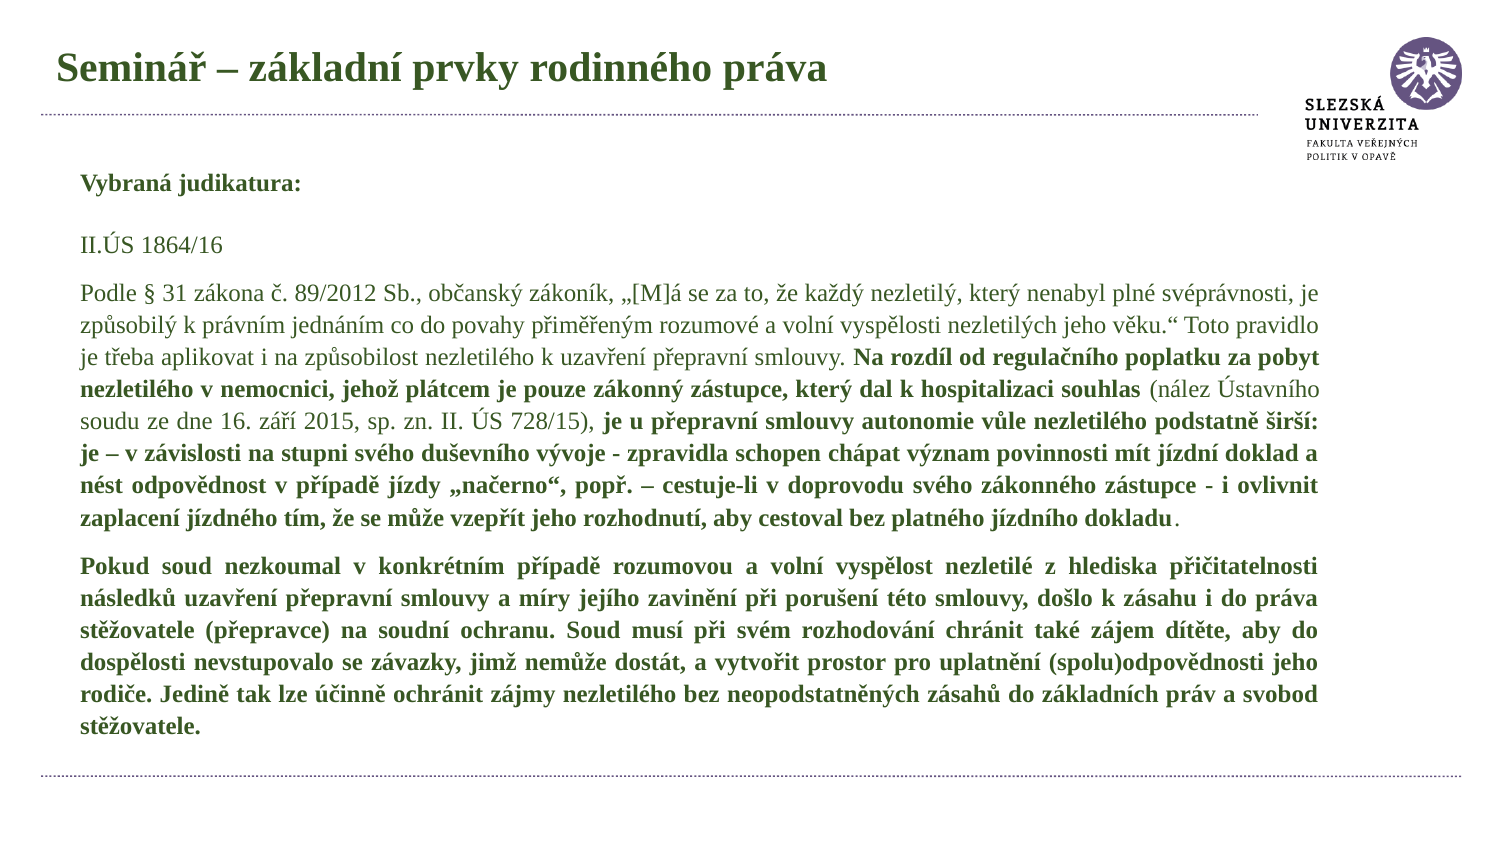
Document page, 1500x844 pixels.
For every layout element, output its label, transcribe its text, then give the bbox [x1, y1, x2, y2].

text_box Vybraná judikatura: II.ÚS 1864/16 Podle § 31 zákona č. 89/2012 Sb., občanský zákoník, „[M]á se za to, že každý nezletilý, který nenabyl plné svéprávnosti, je způsobilý k právním jednáním co do povahy přiměřeným rozumové a volní vyspělosti nezletilých jeho věku.“ Toto pravidlo je třeba aplikovat i na způsobilost nezletilého k uzavření přepravní smlouvy. Na rozdíl od regulačního poplatku za pobyt nezletilého v nemocnici, jehož plátcem je pouze zákonný zástupce, který dal k hospitalizaci souhlas (nález Ústavního soudu ze dne 16. září 2015, sp. zn. II. ÚS 728/15), je u přepravní smlouvy autonomie vůle nezletilého podstatně širší: je – v závislosti na stupni svého duševního vývoje - zpravidla schopen chápat význam povinnosti mít jízdní doklad a nést odpovědnost v případě jízdy „načerno“, popř. – cestuje-li v doprovodu svého zákonného zástupce - i ovlivnit zaplacení jízdného tím, že se může vzepřít jeho rozhodnutí, aby cestoval bez platného jízdního dokladu. Pokud soud nezkoumal v konkrétním případě rozumovou a volní vyspělost nezletilé z hlediska přičitatelnosti následků uzavření přepravní smlouvy a míry jejího zavinění při porušení této smlouvy, došlo k zásahu i do práva stěžovatele (přepravce) na soudní ochranu. Soud musí při svém rozhodování chránit také zájem dítěte, aby do dospělosti nevstupovalo se závazky, jimž nemůže dostát, a vytvořit prostor pro uplatnění (spolu)odpovědnosti jeho rodiče. Jedině tak lze účinně ochránit zájmy nezletilého bez neopodstatněných zásahů do základních práv a svobod stěžovatele. [64, 158, 1336, 844]
title Seminář – základní prvky rodinného práva [41, 32, 1220, 116]
